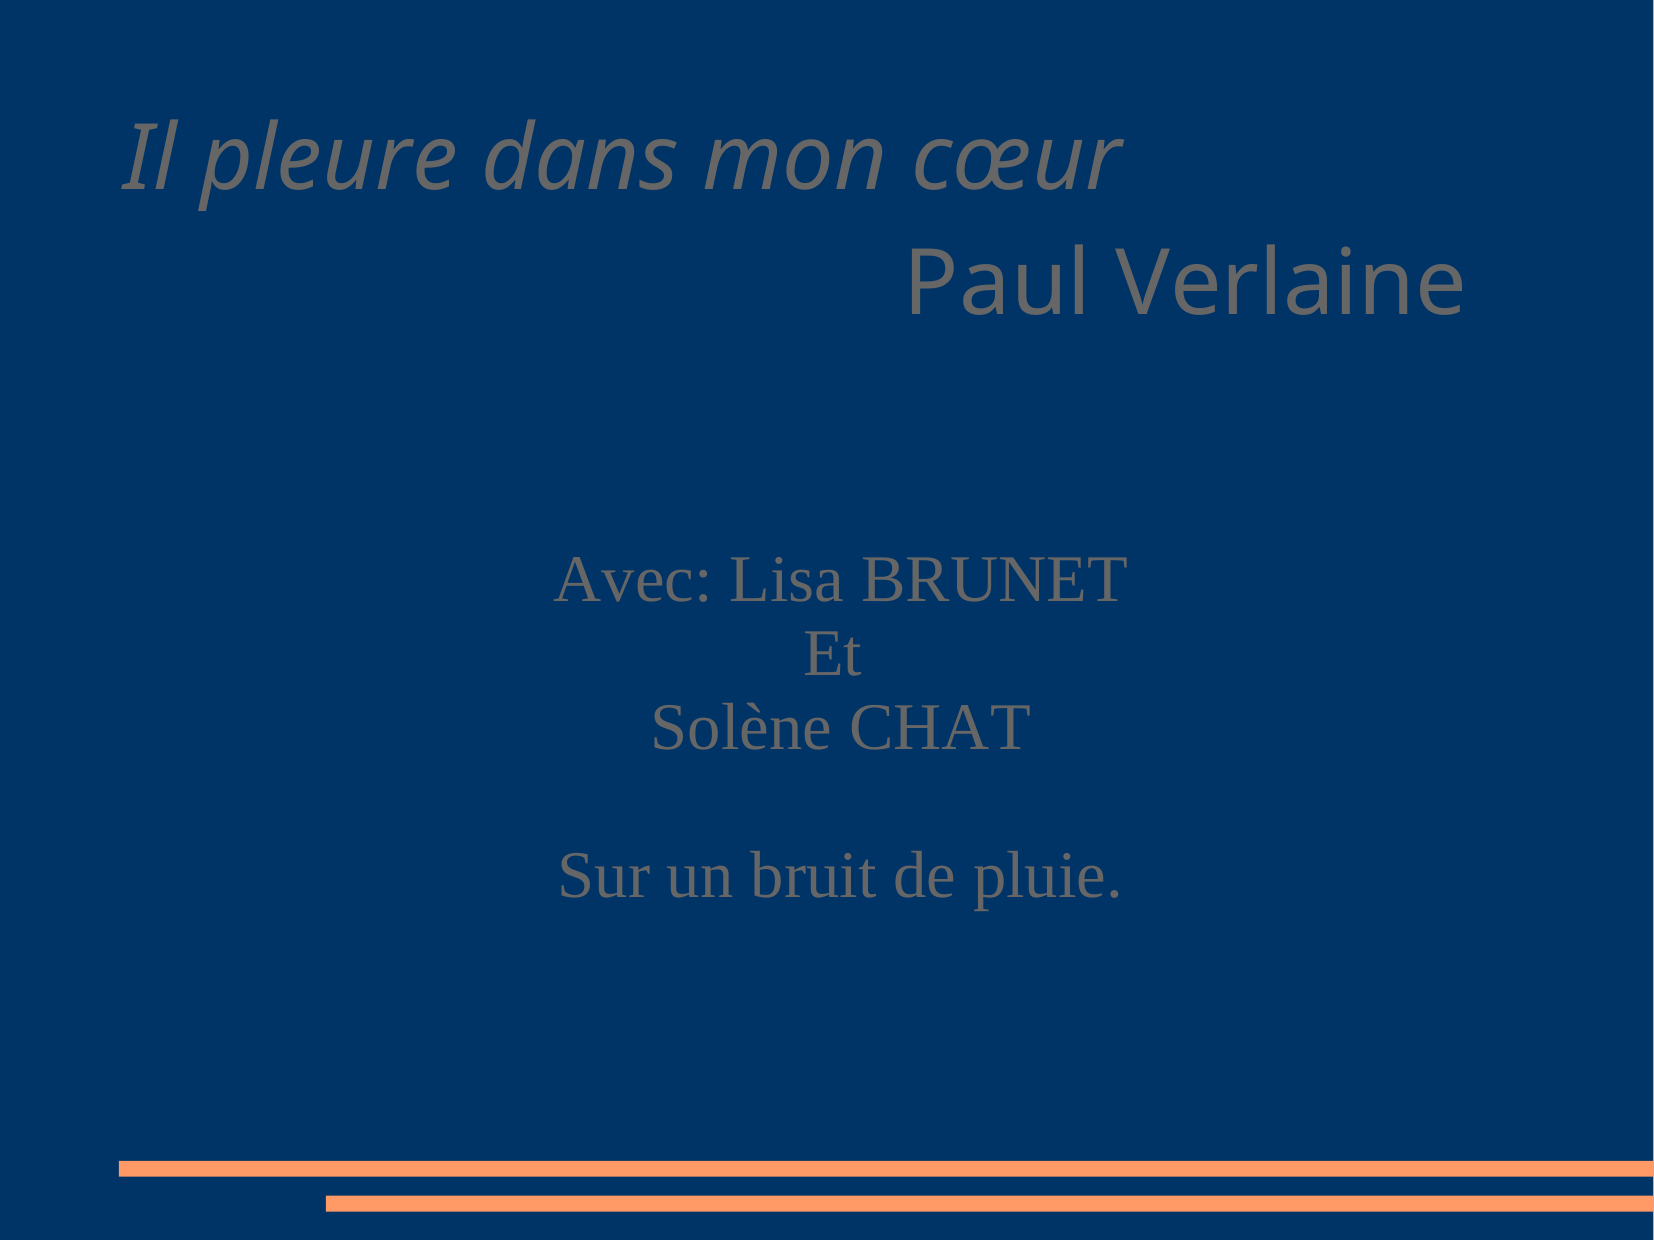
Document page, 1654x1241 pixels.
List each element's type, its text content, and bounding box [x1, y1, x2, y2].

subtitle Avec: Lisa BRUNET Et Solène CHAT Sur un bruit de pluie. [121, 322, 1561, 1132]
title Il pleure dans mon cœur Paul Verlaine [123, 25, 1536, 322]
